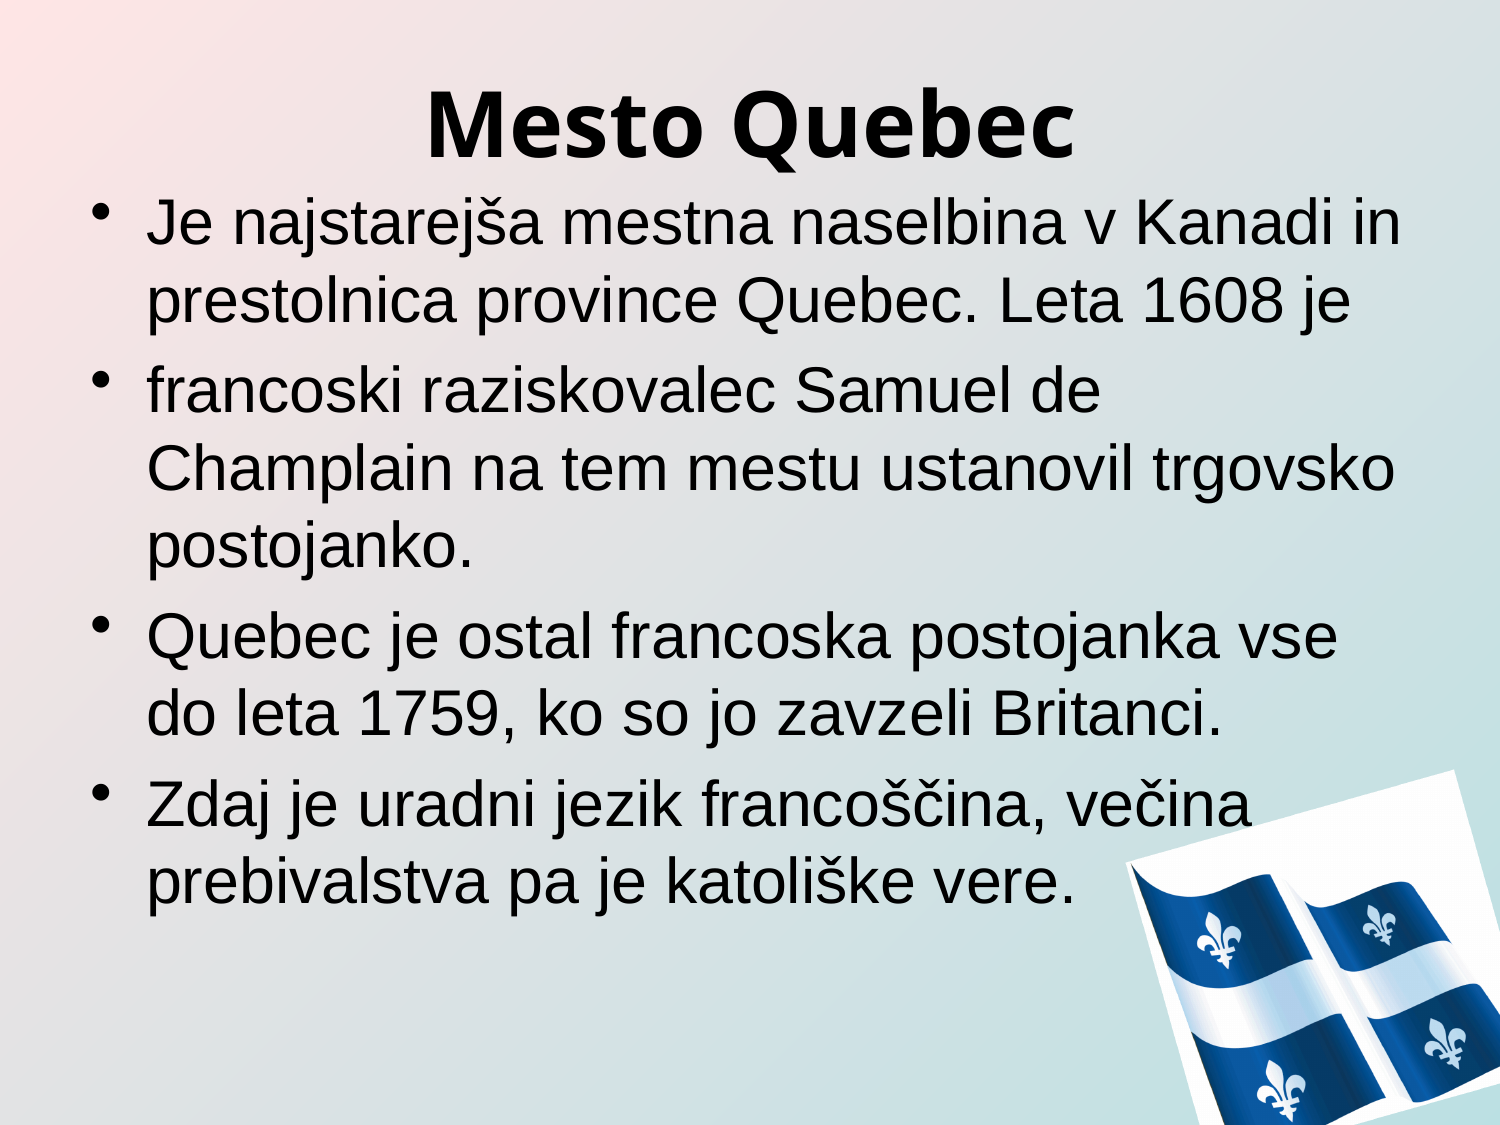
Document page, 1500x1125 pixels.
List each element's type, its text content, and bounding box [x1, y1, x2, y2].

title Mesto Quebec [75, 45, 1425, 172]
list Je najstarejša mestna naselbina v Kanadi in prestolnica province Quebec. Leta 1608 je francoski raziskovalec Samuel de Champlain na tem mestu ustanovil trgovsko postojanko. Quebec je ostal francoska postojanka vse do leta 1759, ko so jo zavzeli Britanci. Zdaj je uradni jezik francoščina, večina prebivalstva pa je katoliške vere. [75, 172, 1425, 1005]
picture [1125, 769, 1500, 1125]
